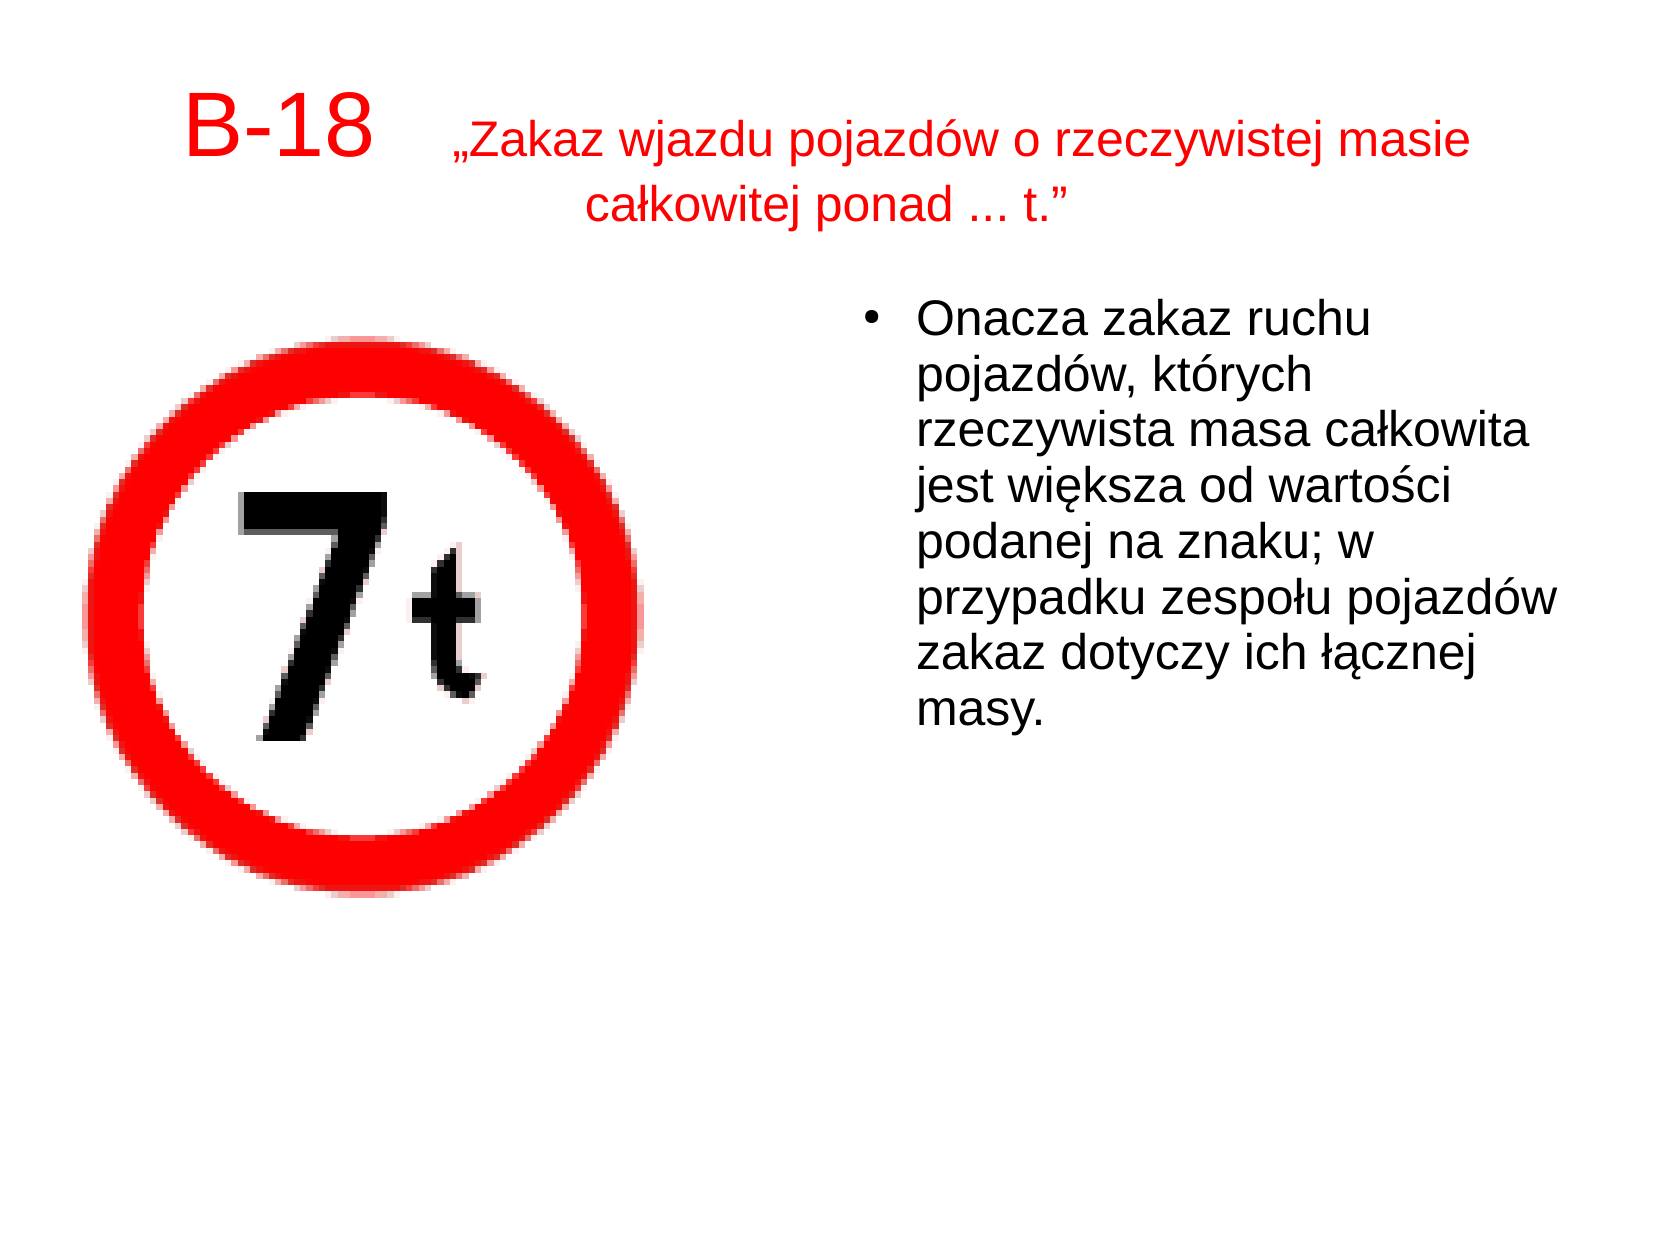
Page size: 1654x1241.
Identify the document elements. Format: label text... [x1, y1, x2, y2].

title B-18 „Zakaz wjazdu pojazdów o rzeczywistej masie całkowitej ponad ... t.” [82, 56, 1571, 250]
picture [82, 336, 644, 898]
list Onacza zakaz ruchu pojazdów, których rzeczywista masa całkowita jest większa od wartości podanej na znaku; w przypadku zespołu pojazdów zakaz dotyczy ich łącznej masy. [845, 290, 1572, 1094]
